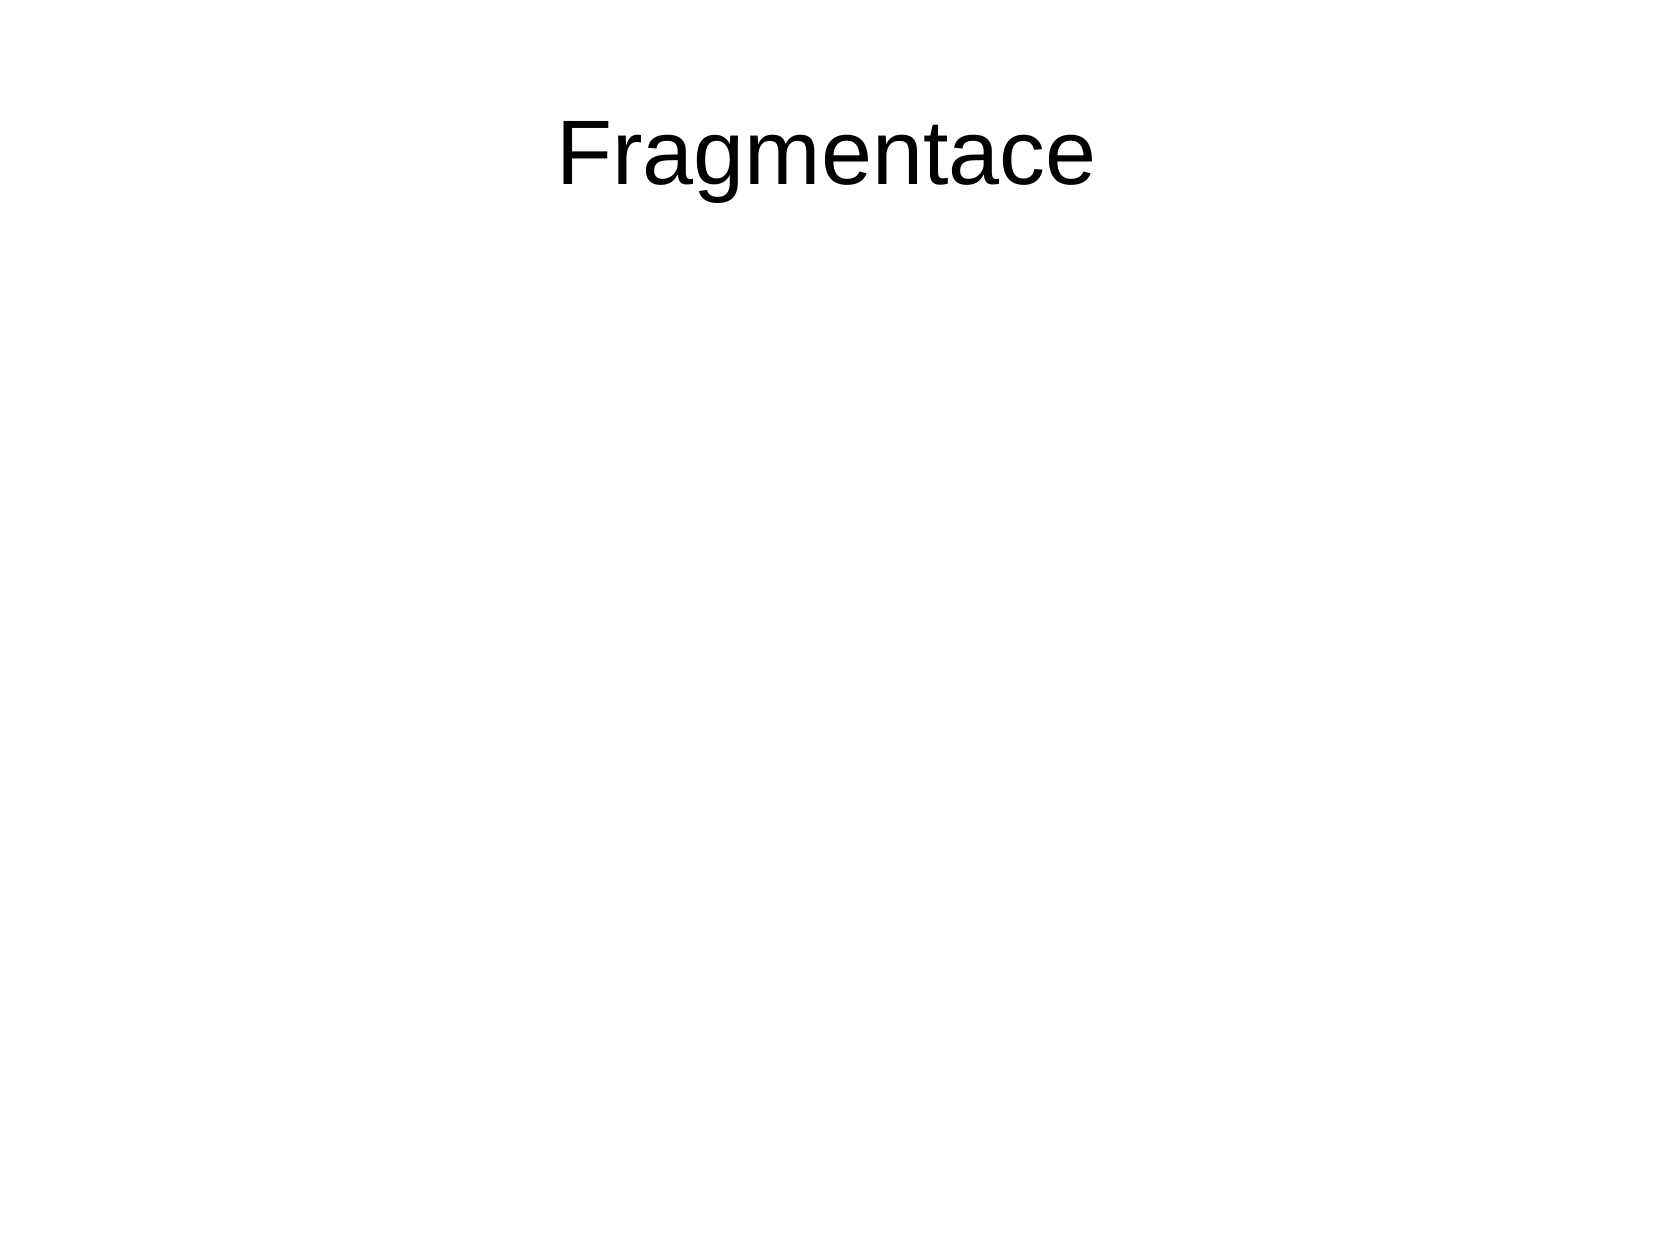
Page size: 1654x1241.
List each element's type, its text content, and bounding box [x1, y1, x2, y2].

title Fragmentace [82, 49, 1571, 257]
